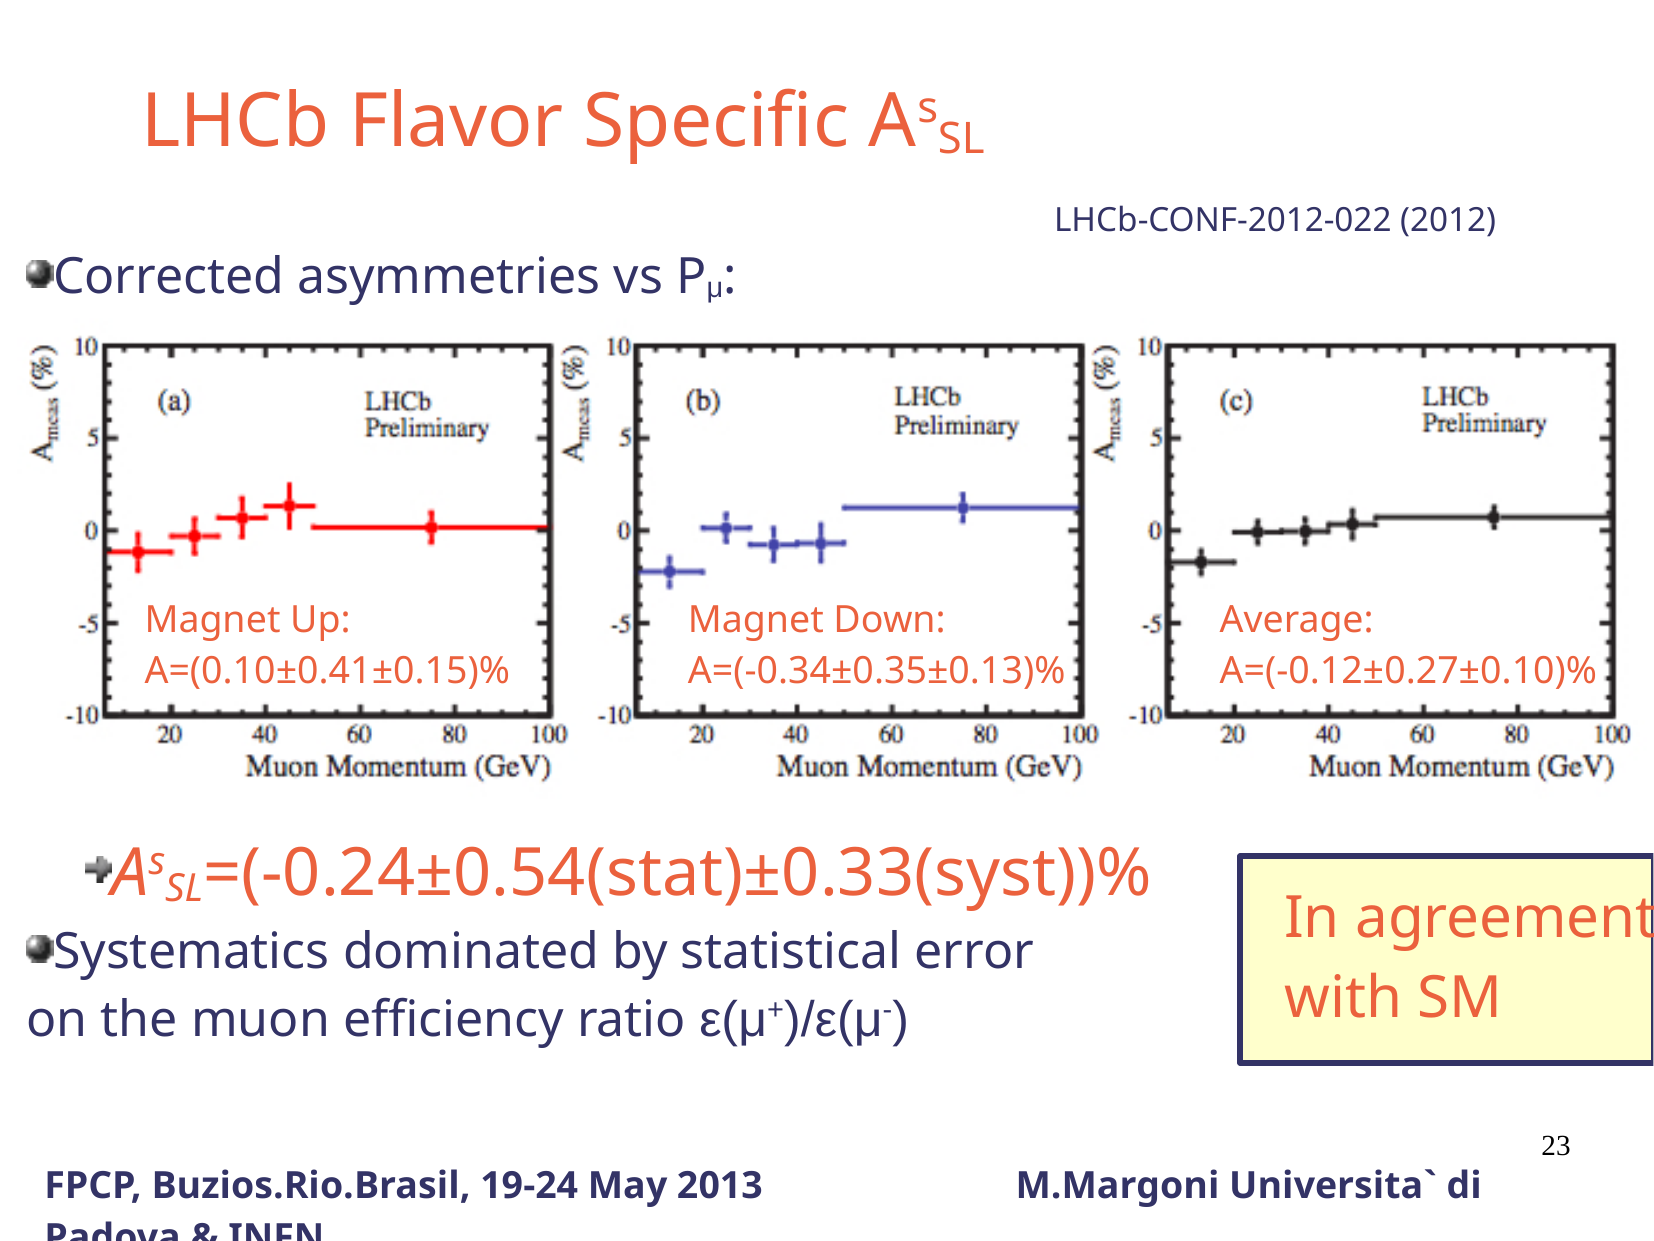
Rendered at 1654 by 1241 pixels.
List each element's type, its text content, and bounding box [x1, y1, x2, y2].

text_box In agreement with SM [1269, 868, 1654, 1064]
text_box LHCb-CONF-2012-022 (2012) [1039, 188, 1654, 282]
text_box FPCP, Buzios.Rio.Brasil, 19-24 May 2013 M.Margoni Universita` di Padova & INFN [29, 1151, 1625, 1225]
picture [0, 301, 1654, 801]
text_box LHCb Flavor Specific AsSL [0, 59, 1601, 301]
text_box [1240, 856, 1654, 1063]
text_box AsSL=(-0.24±0.54(stat)±0.33(syst))% Systematics dominated by statistical error on the muon efficiency ratio ε(μ+)/ε(μ-) [11, 816, 1601, 1103]
text_box Corrected asymmetries vs Pμ: [11, 232, 1601, 325]
text_box Average: A=(-0.12±0.27±0.10)% [1204, 584, 1619, 716]
text_box Magnet Up: A=(0.10±0.41±0.15)% [129, 584, 544, 715]
text_box Magnet Down: A=(-0.34±0.35±0.13)% [673, 584, 1087, 716]
